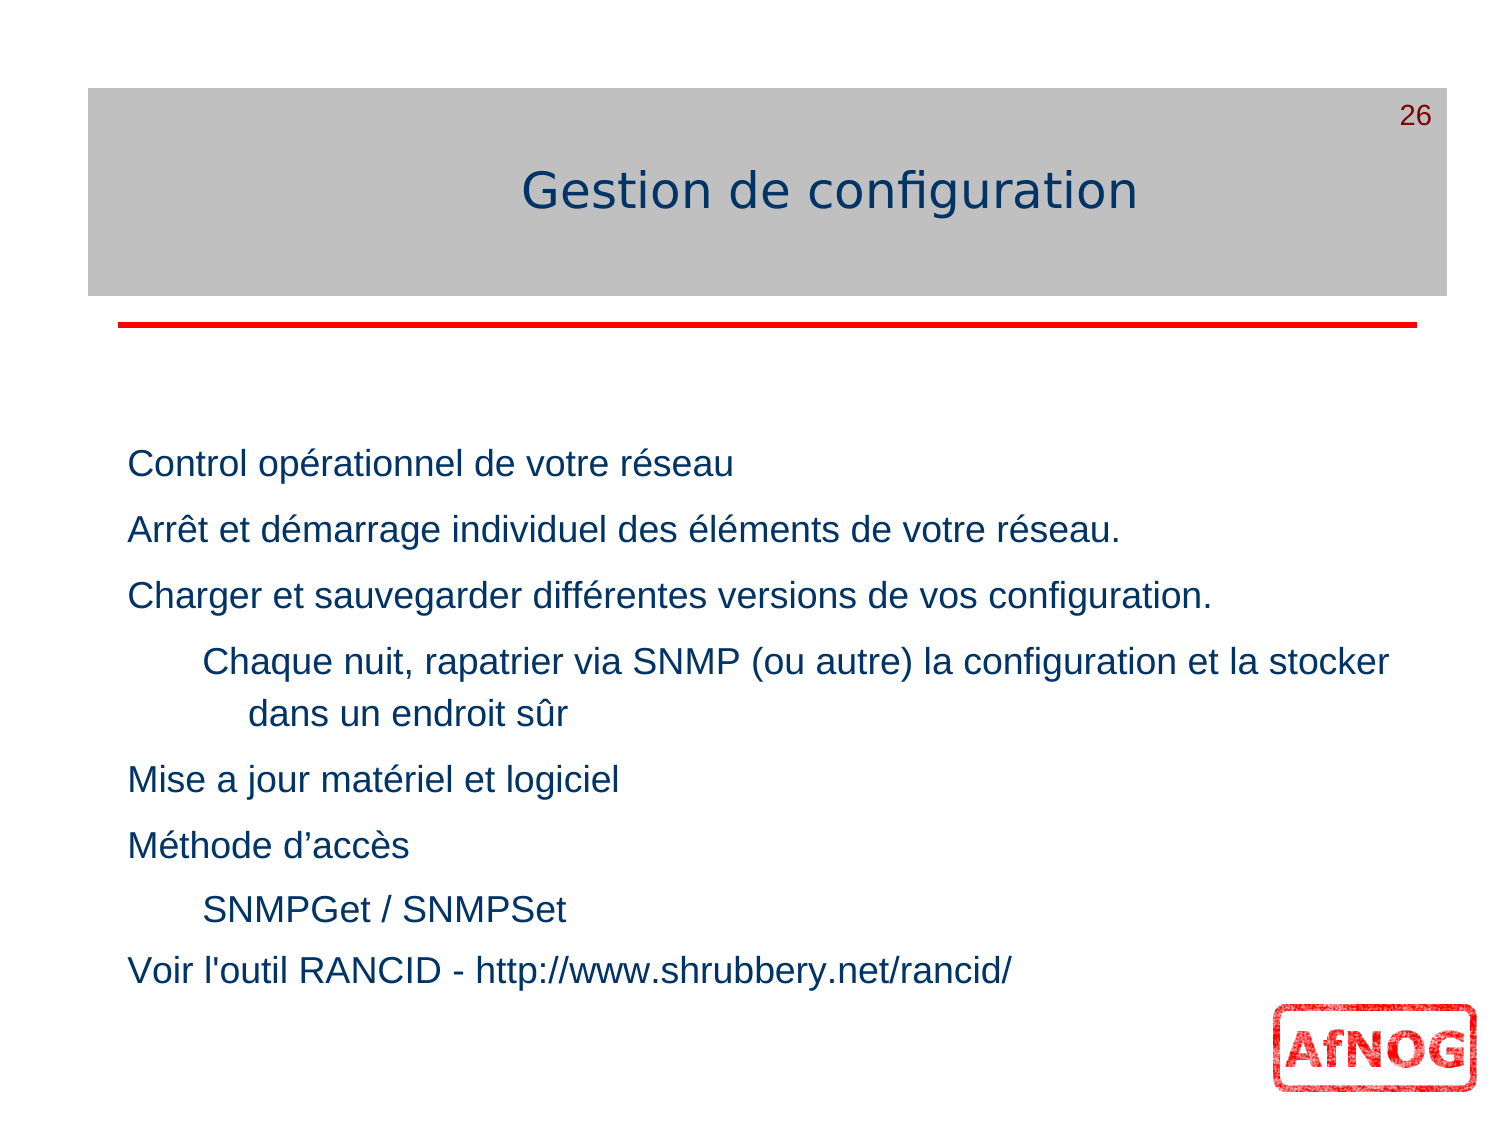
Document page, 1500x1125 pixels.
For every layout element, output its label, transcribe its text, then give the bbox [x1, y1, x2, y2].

list Control opérationnel de votre réseau Arrêt et démarrage individuel des éléments de votre réseau. Charger et sauvegarder différentes versions de vos configuration. Chaque nuit, rapatrier via SNMP (ou autre) la configuration et la stocker dans un endroit sûr Mise a jour matériel et logiciel Méthode d’accès SNMPGet / SNMPSet Voir l'outil RANCID - http://www.shrubbery.net/rancid/ [112, 424, 1418, 1101]
title Gestion de configuration [225, 99, 1437, 289]
picture [1418, 1003, 1477, 1092]
